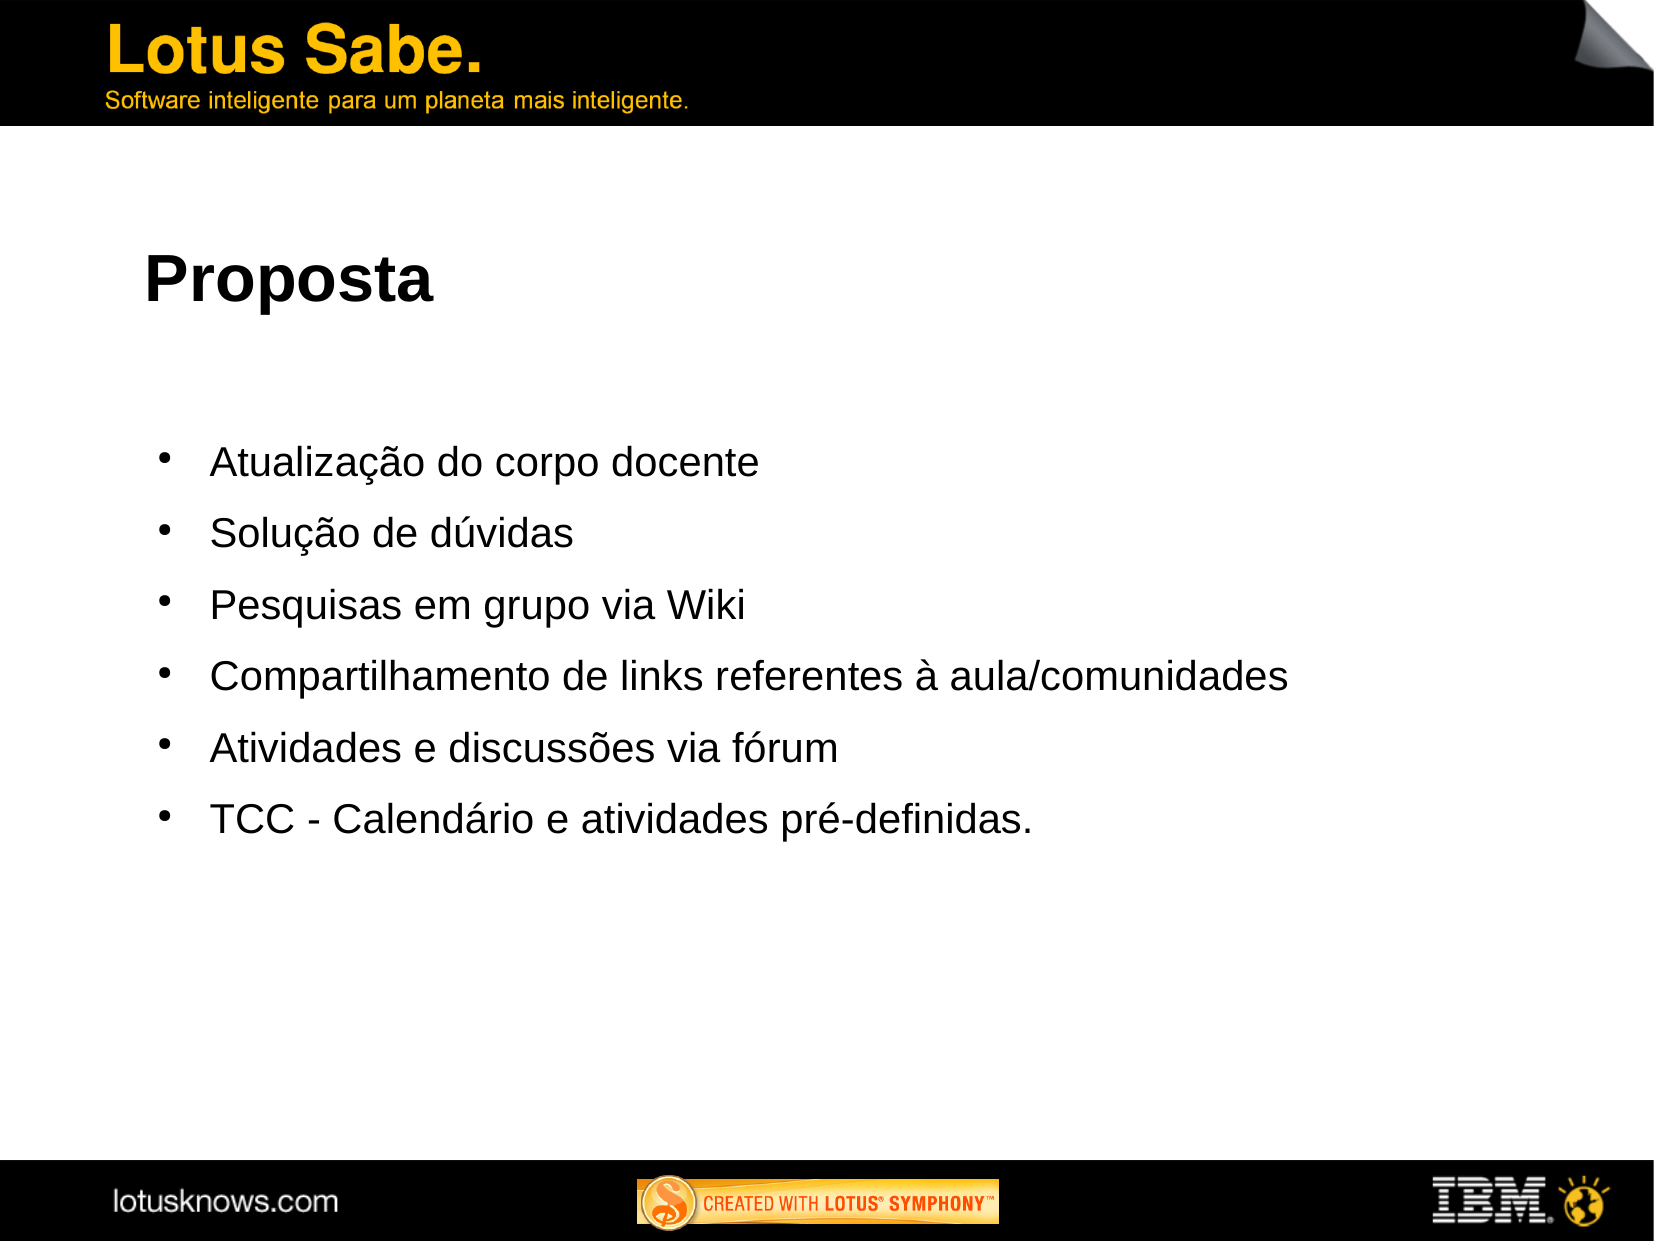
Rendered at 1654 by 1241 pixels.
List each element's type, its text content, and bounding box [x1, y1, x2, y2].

picture [0, 0, 1654, 126]
picture [0, 1160, 1654, 1241]
title Proposta [145, 143, 1513, 316]
list Atualização do corpo docente Solução de dúvidas Pesquisas em grupo via Wiki Compartilhamento de links referentes à aula/comunidades Atividades e discussões via fórum TCC - Calendário e atividades pré-definidas. [139, 338, 1552, 988]
